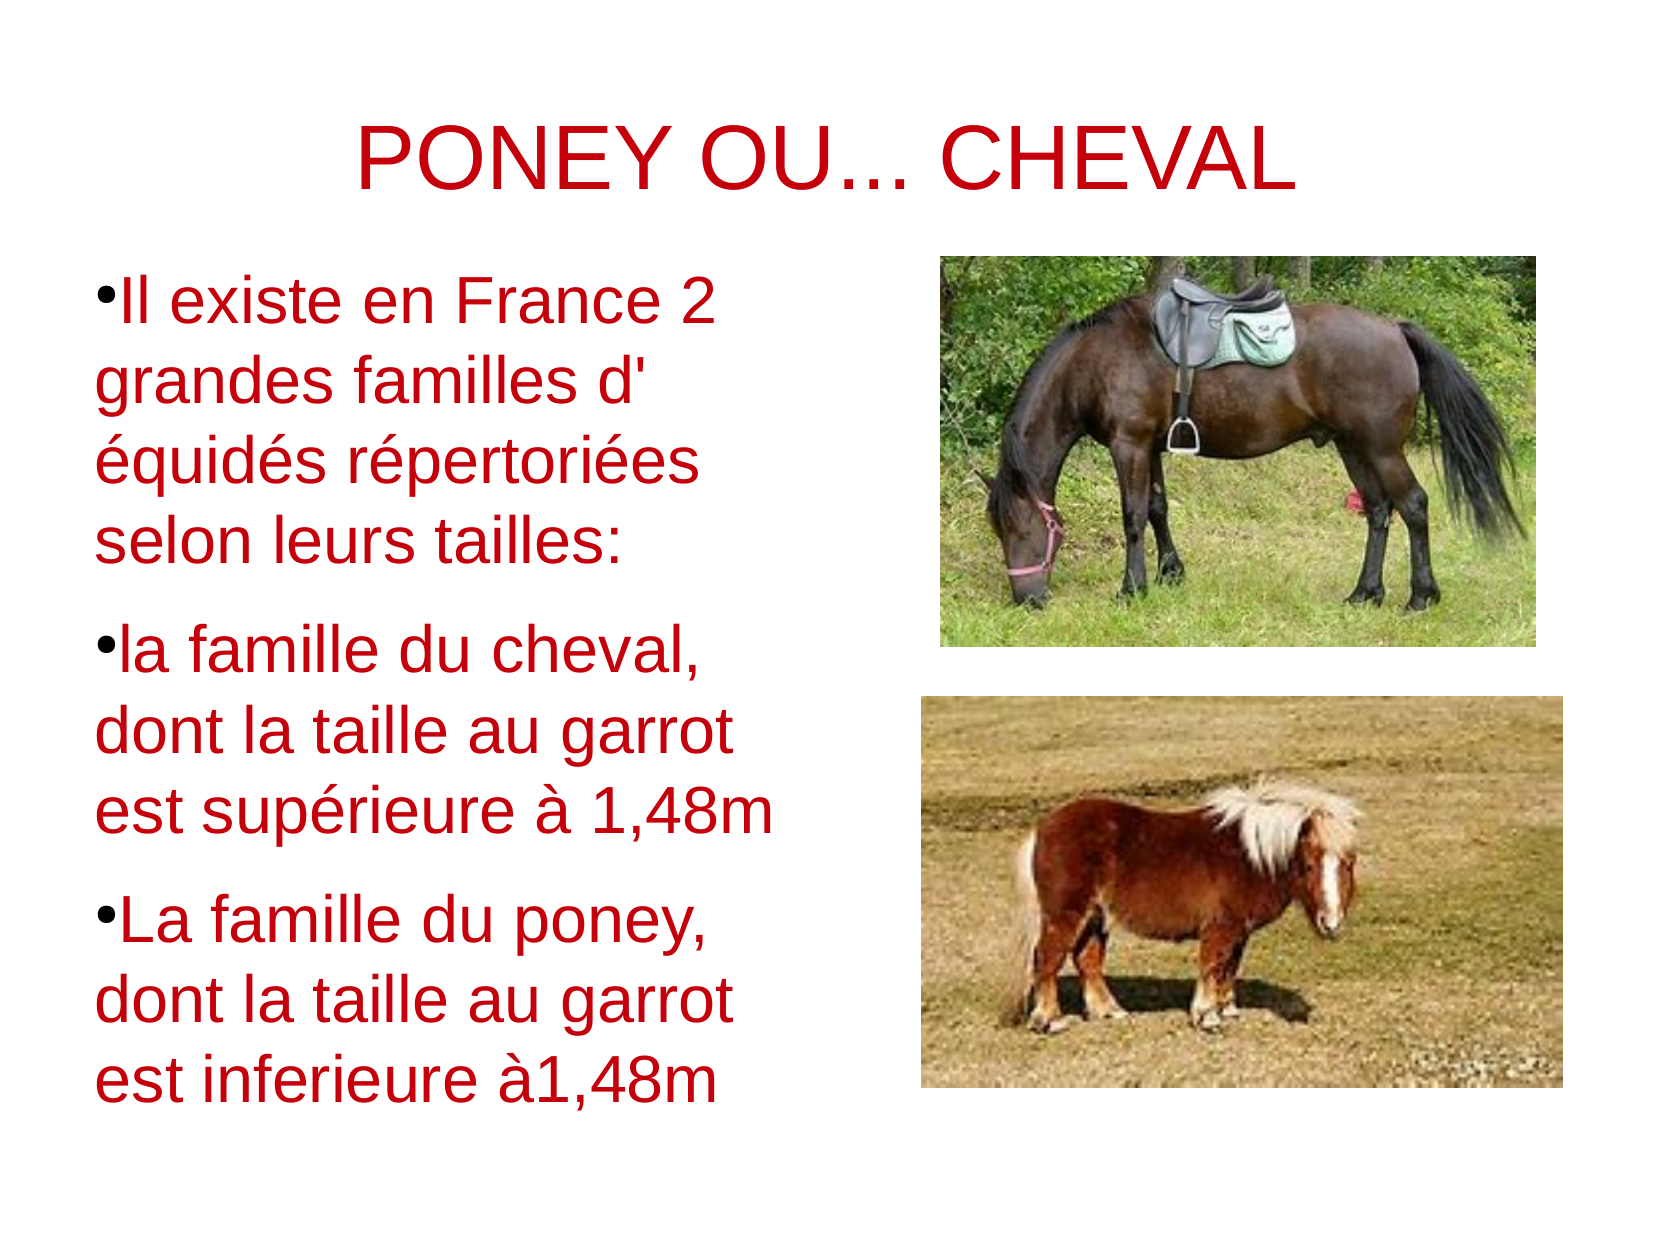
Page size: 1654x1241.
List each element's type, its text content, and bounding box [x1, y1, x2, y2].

list Il existe en France 2 grandes familles d' équidés répertoriées selon leurs tailles: la famille du cheval, dont la taille au garrot est supérieure à 1,48m La famille du poney, dont la taille au garrot est inferieure à1,48m [94, 256, 821, 1138]
title PONEY OU... CHEVAL [82, 49, 1571, 257]
picture [940, 256, 1536, 647]
picture [921, 696, 1563, 1088]
